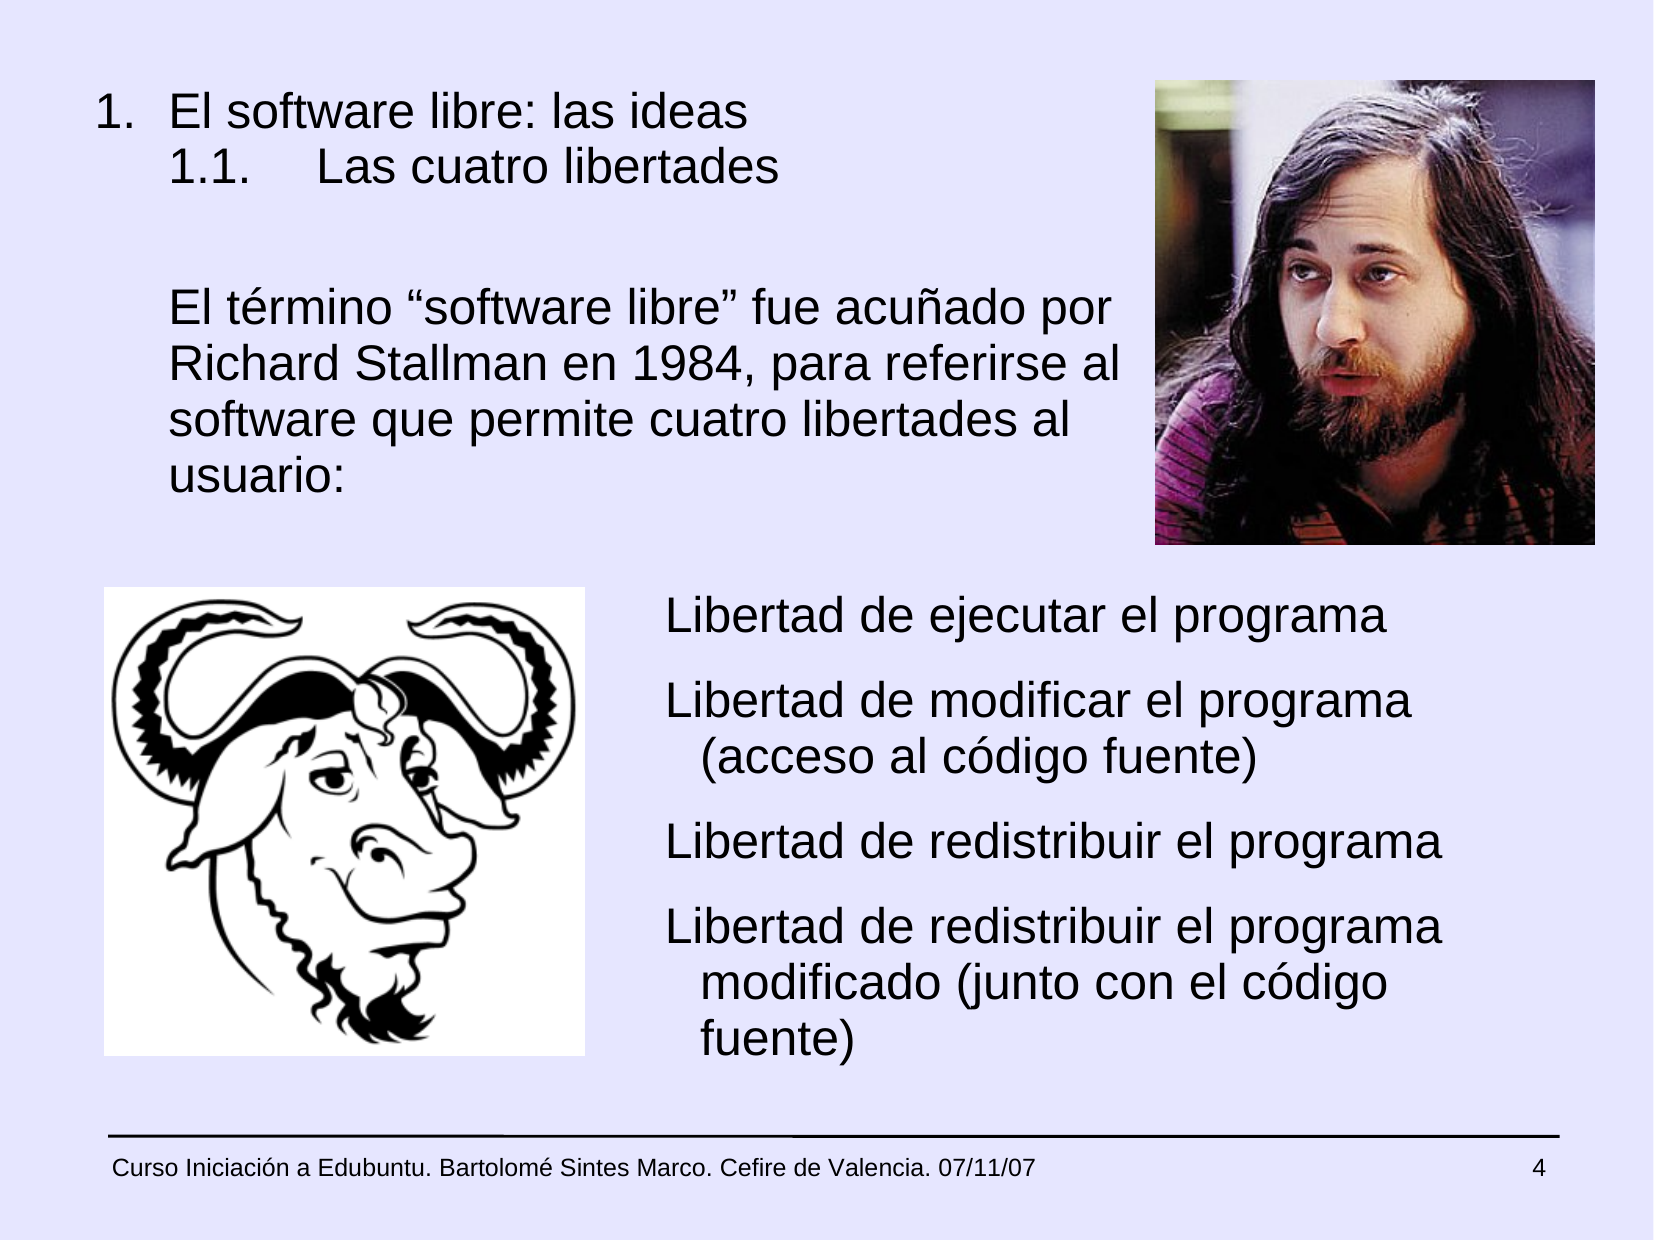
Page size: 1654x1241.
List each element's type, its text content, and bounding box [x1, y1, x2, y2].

text_box 1. El software libre: las ideas 1.1. Las cuatro libertades El término “software libre” fue acuñado por Richard Stallman en 1984, para referirse al software que permite cuatro libertades al usuario: [94, 82, 1123, 503]
text_box Libertad de ejecutar el programa Libertad de modificar el programa (acceso al código fuente) Libertad de redistribuir el programa Libertad de redistribuir el programa modificado (junto con el código fuente) [611, 501, 1513, 1122]
picture [1155, 80, 1595, 545]
picture [104, 587, 585, 1056]
